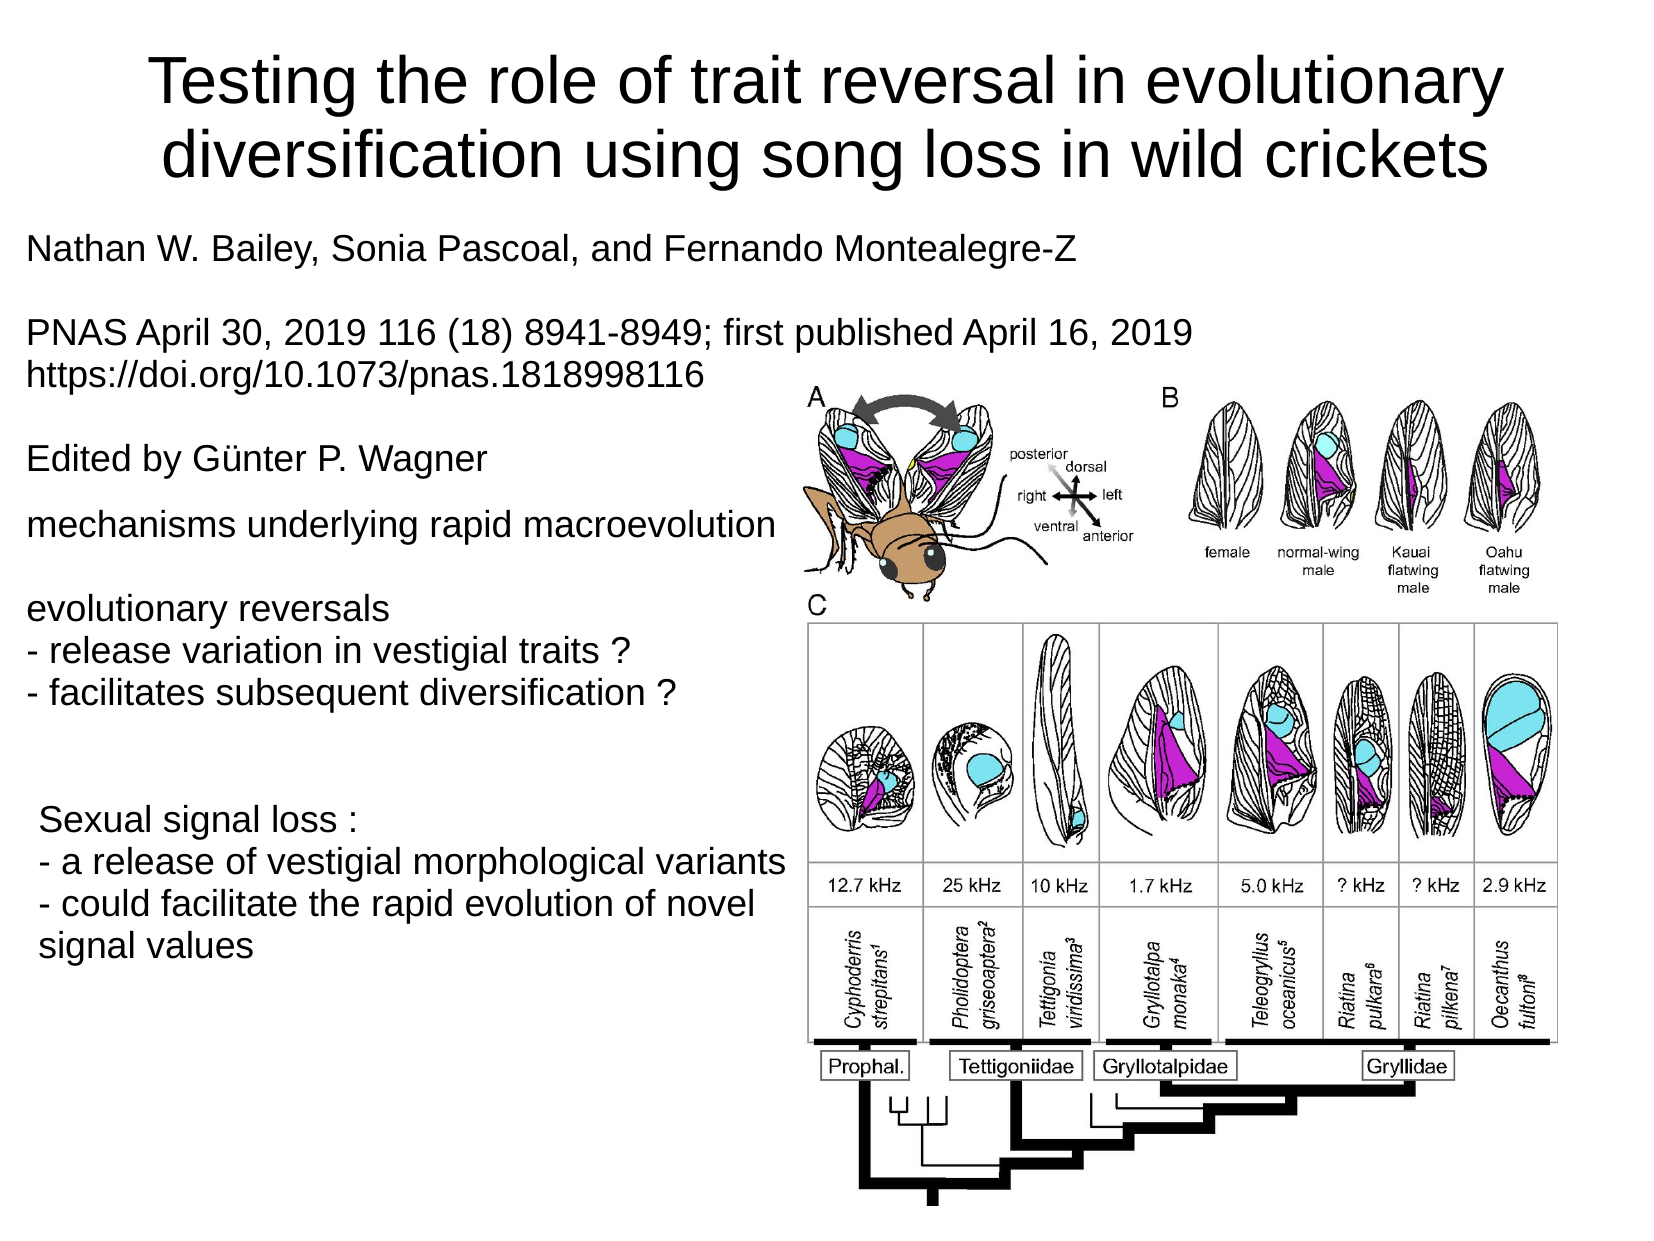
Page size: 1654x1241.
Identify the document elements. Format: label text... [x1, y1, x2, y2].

text_box Sexual signal loss : - a release of vestigial morphological variants - could facilitate the rapid evolution of novel signal values [23, 790, 804, 1016]
title Testing the role of trait reversal in evolutionary diversification using song loss in wild crickets [82, 13, 1571, 220]
text_box Nathan W. Bailey, Sonia Pascoal, and Fernando Montealegre-Z PNAS April 30, 2019 116 (18) 8941-8949; first published April 16, 2019 https://doi.org/10.1073/pnas.1818998116 Edited by Günter P. Wagner [11, 220, 1654, 1241]
text_box mechanisms underlying rapid macroevolution evolutionary reversals - release variation in vestigial traits ? - facilitates subsequent diversification ? [11, 496, 792, 1241]
picture [803, 386, 1558, 1206]
